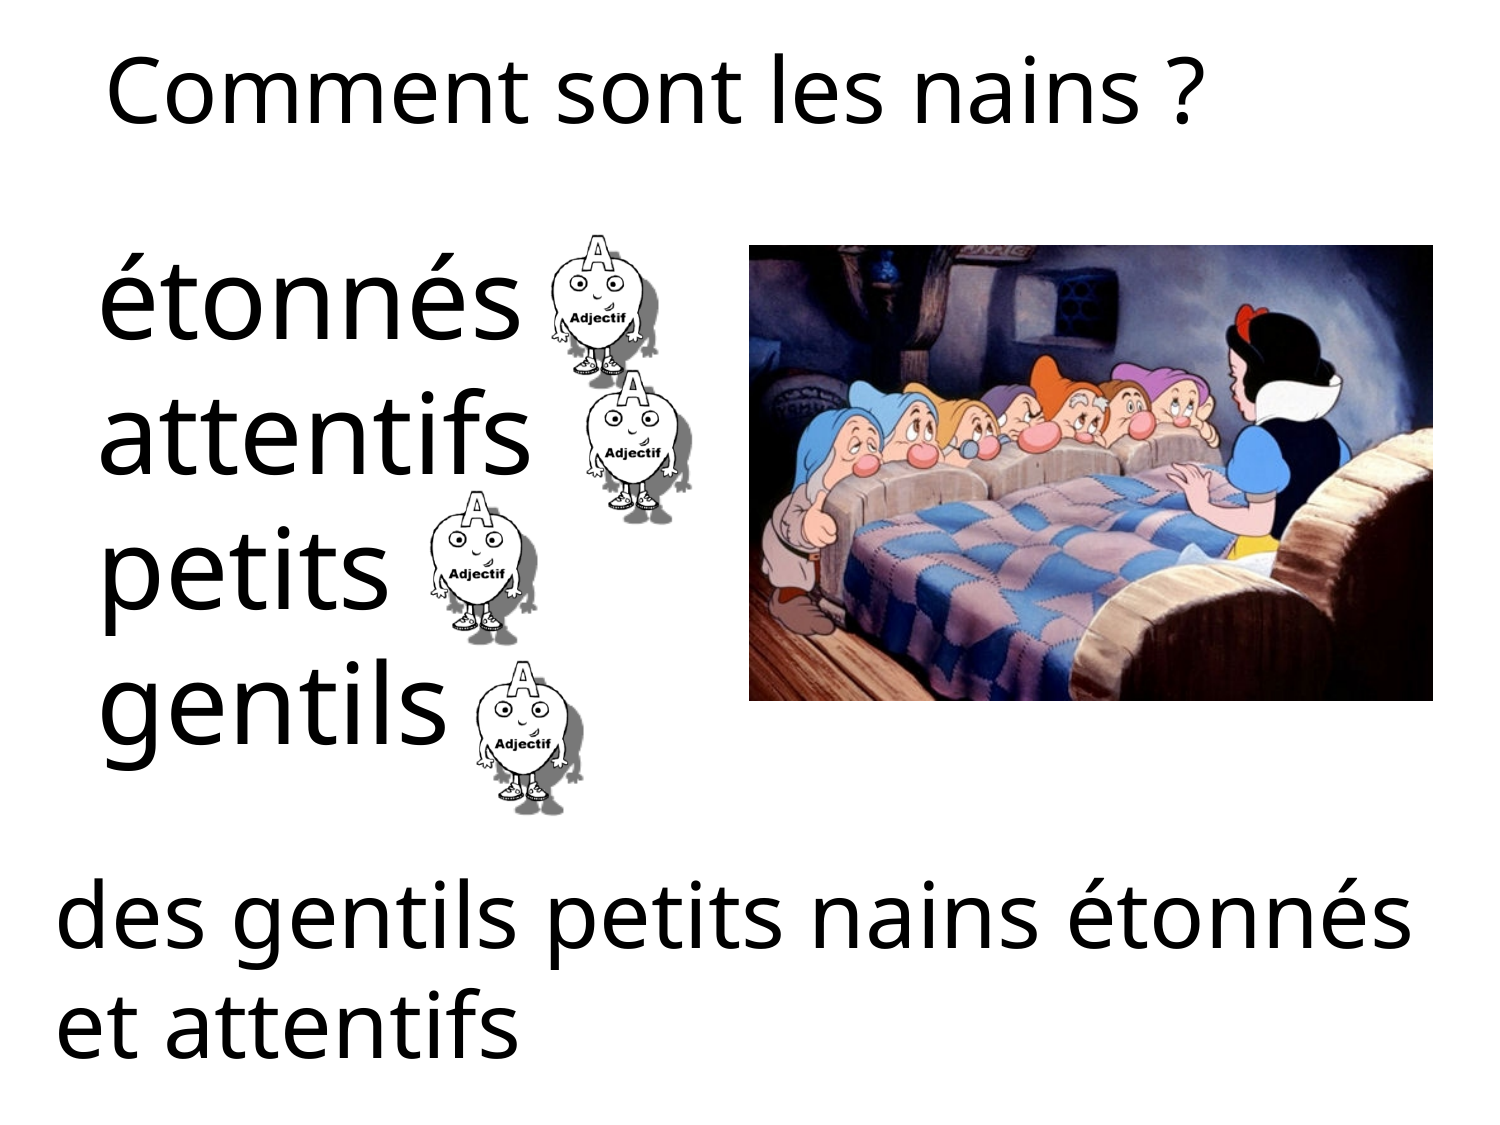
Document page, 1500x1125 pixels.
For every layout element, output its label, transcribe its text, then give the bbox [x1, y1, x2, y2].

picture [749, 245, 1433, 701]
text_box des gentils petits nains étonnés et attentifs [40, 850, 1431, 1085]
picture [541, 233, 687, 511]
picture [466, 659, 577, 802]
text_box étonnés attentifs petits gentils [81, 220, 609, 775]
text_box Comment sont les nains ? [90, 24, 1223, 149]
picture [420, 489, 531, 632]
